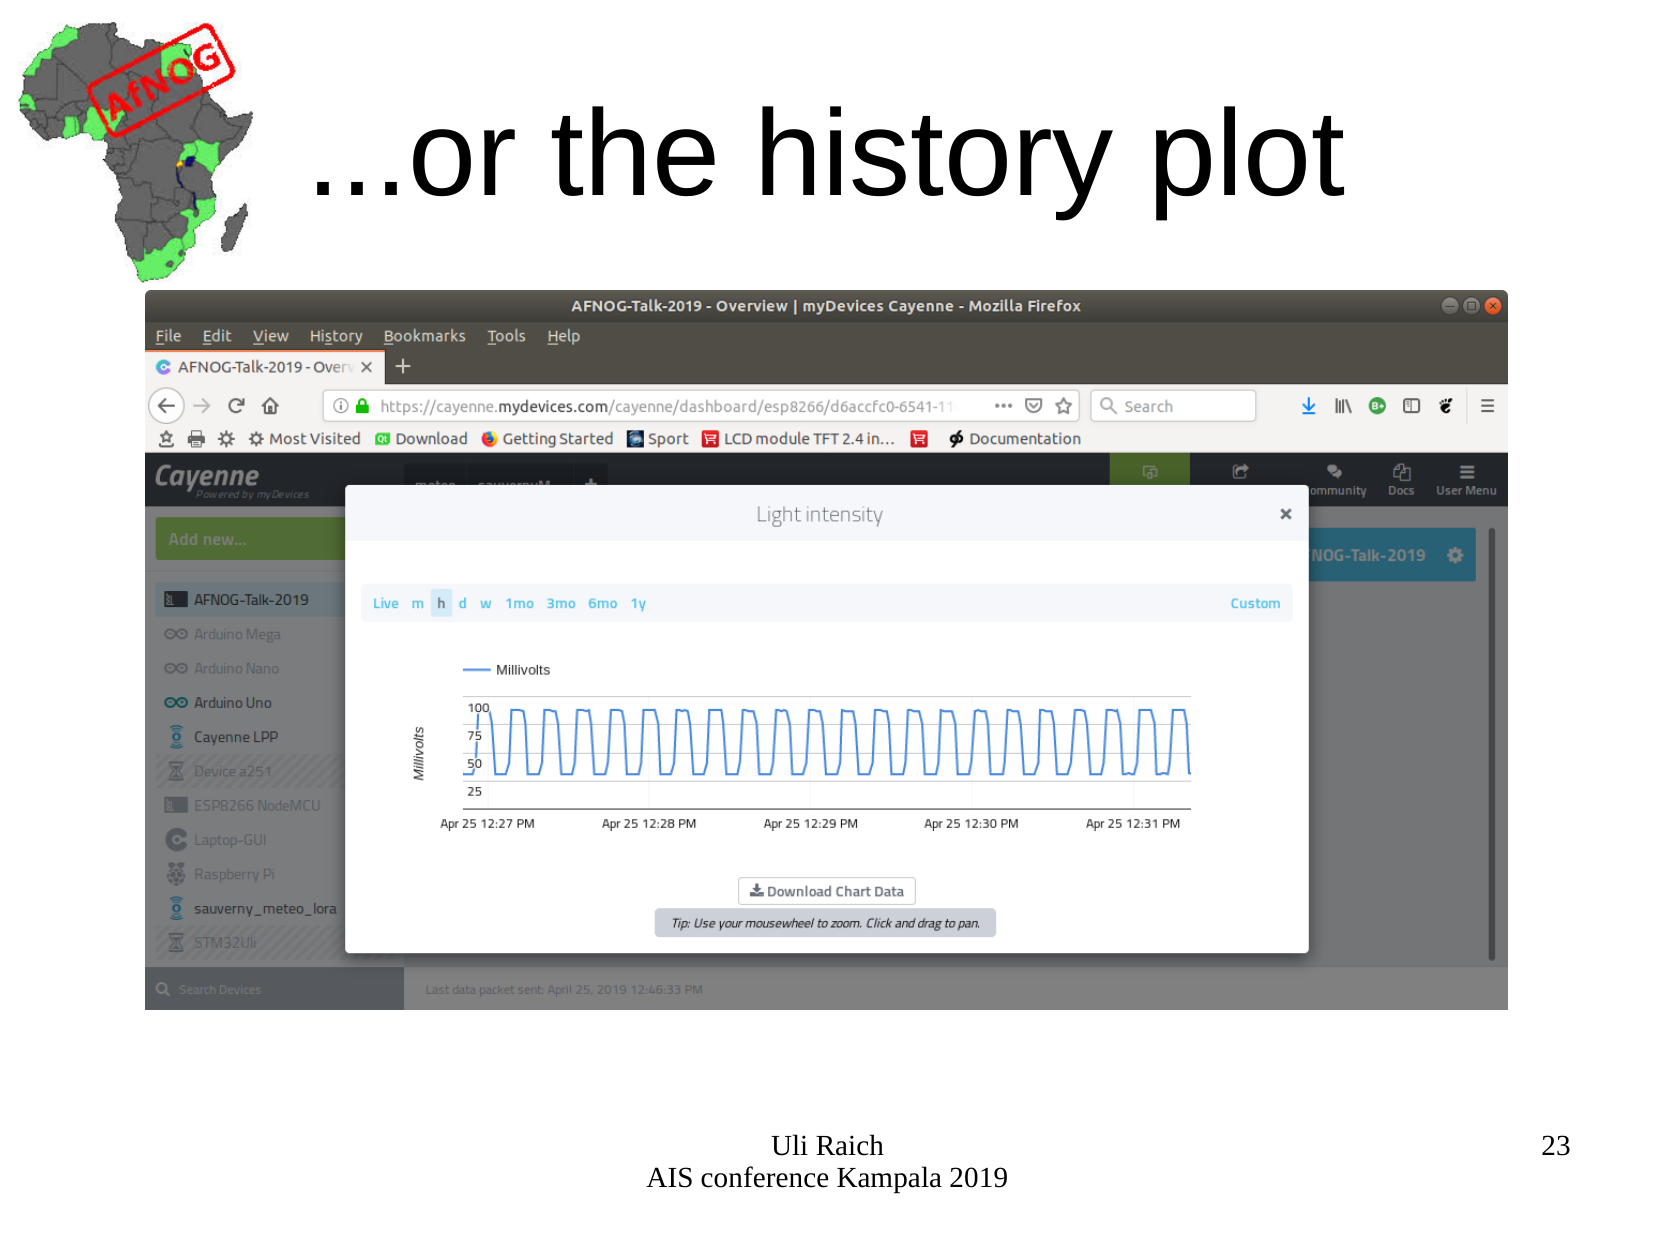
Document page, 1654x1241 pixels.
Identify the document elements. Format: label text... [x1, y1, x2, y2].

title ...or the history plot [82, 49, 1571, 257]
picture [9, 0, 1508, 1010]
